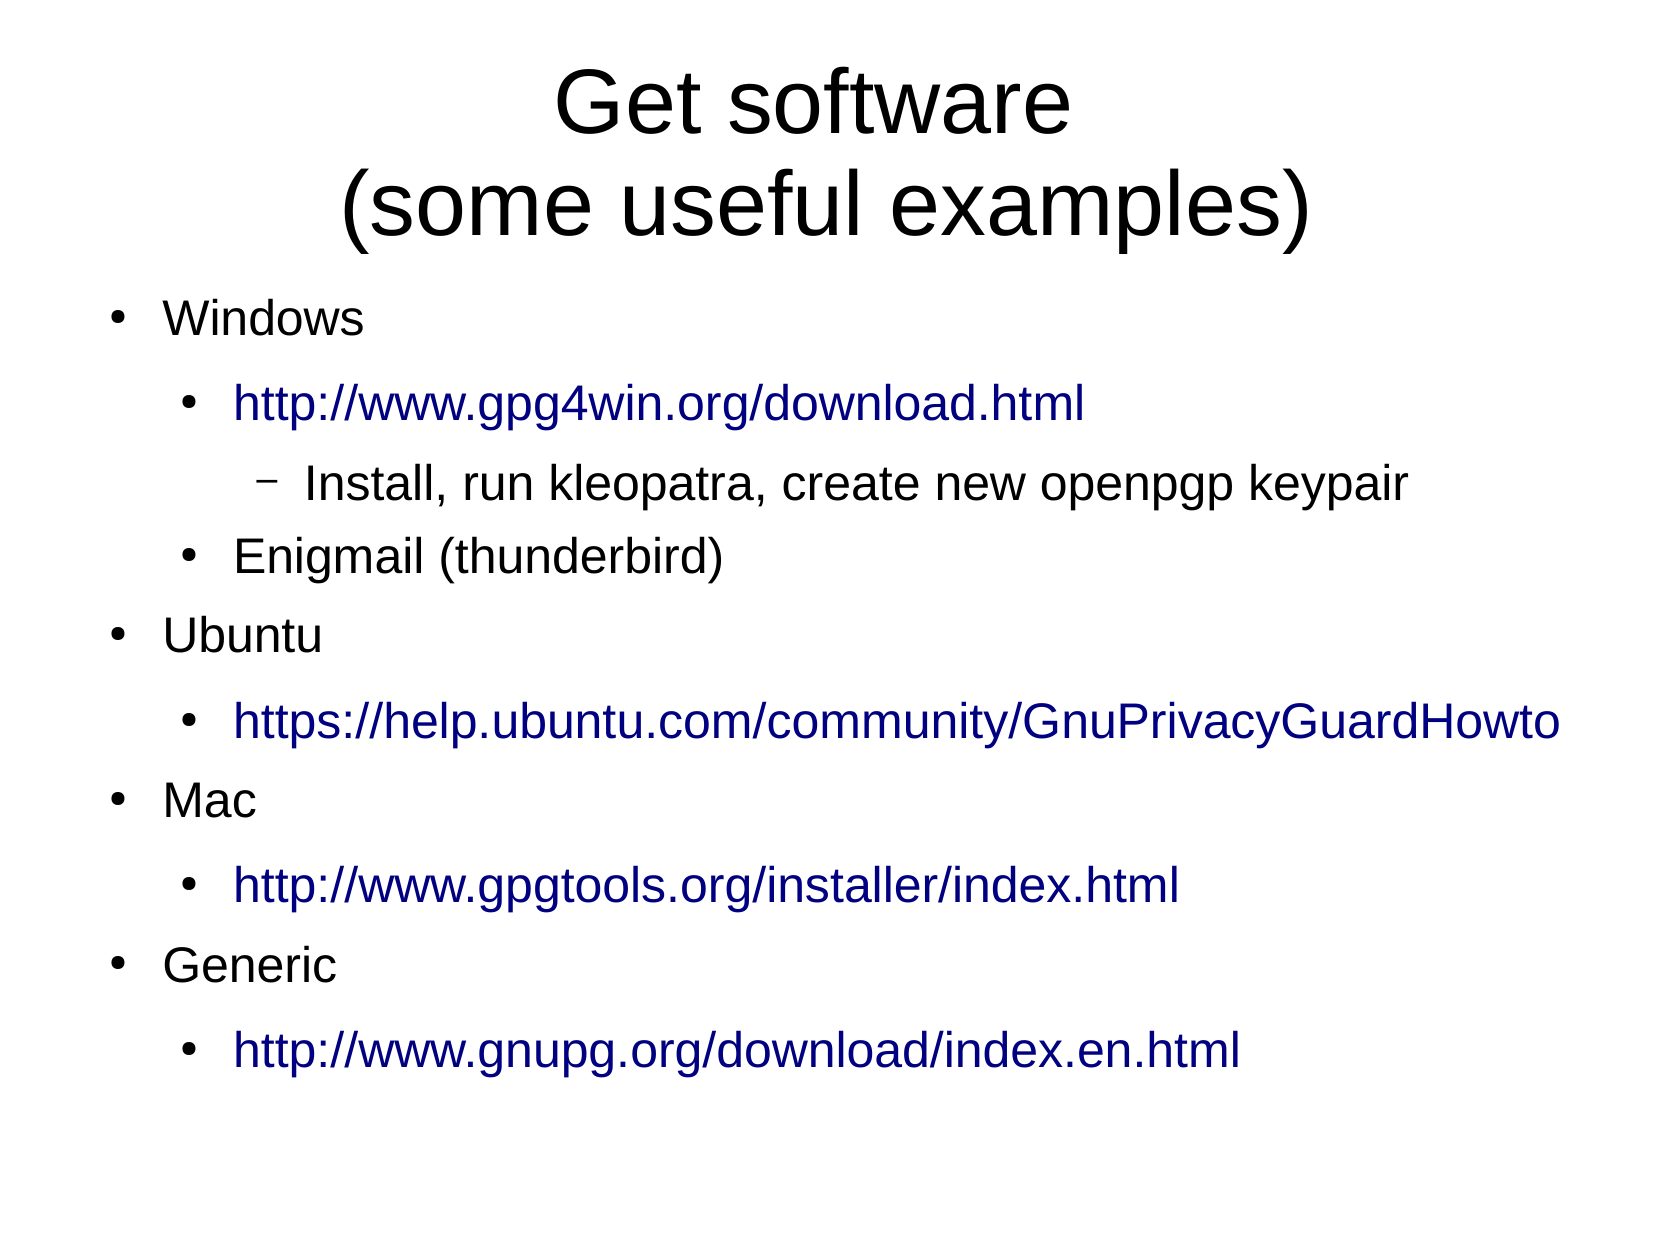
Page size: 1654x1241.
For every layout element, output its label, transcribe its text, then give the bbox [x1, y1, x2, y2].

list Windows http://www.gpg4win.org/download.html Install, run kleopatra, create new openpgp keypair Enigmail (thunderbird) Ubuntu https://help.ubuntu.com/community/GnuPrivacyGuardHowto Mac http://www.gpgtools.org/installer/index.html Generic http://www.gnupg.org/download/index.en.html [91, 290, 1580, 1158]
title Get software (some useful examples) [82, 49, 1571, 257]
